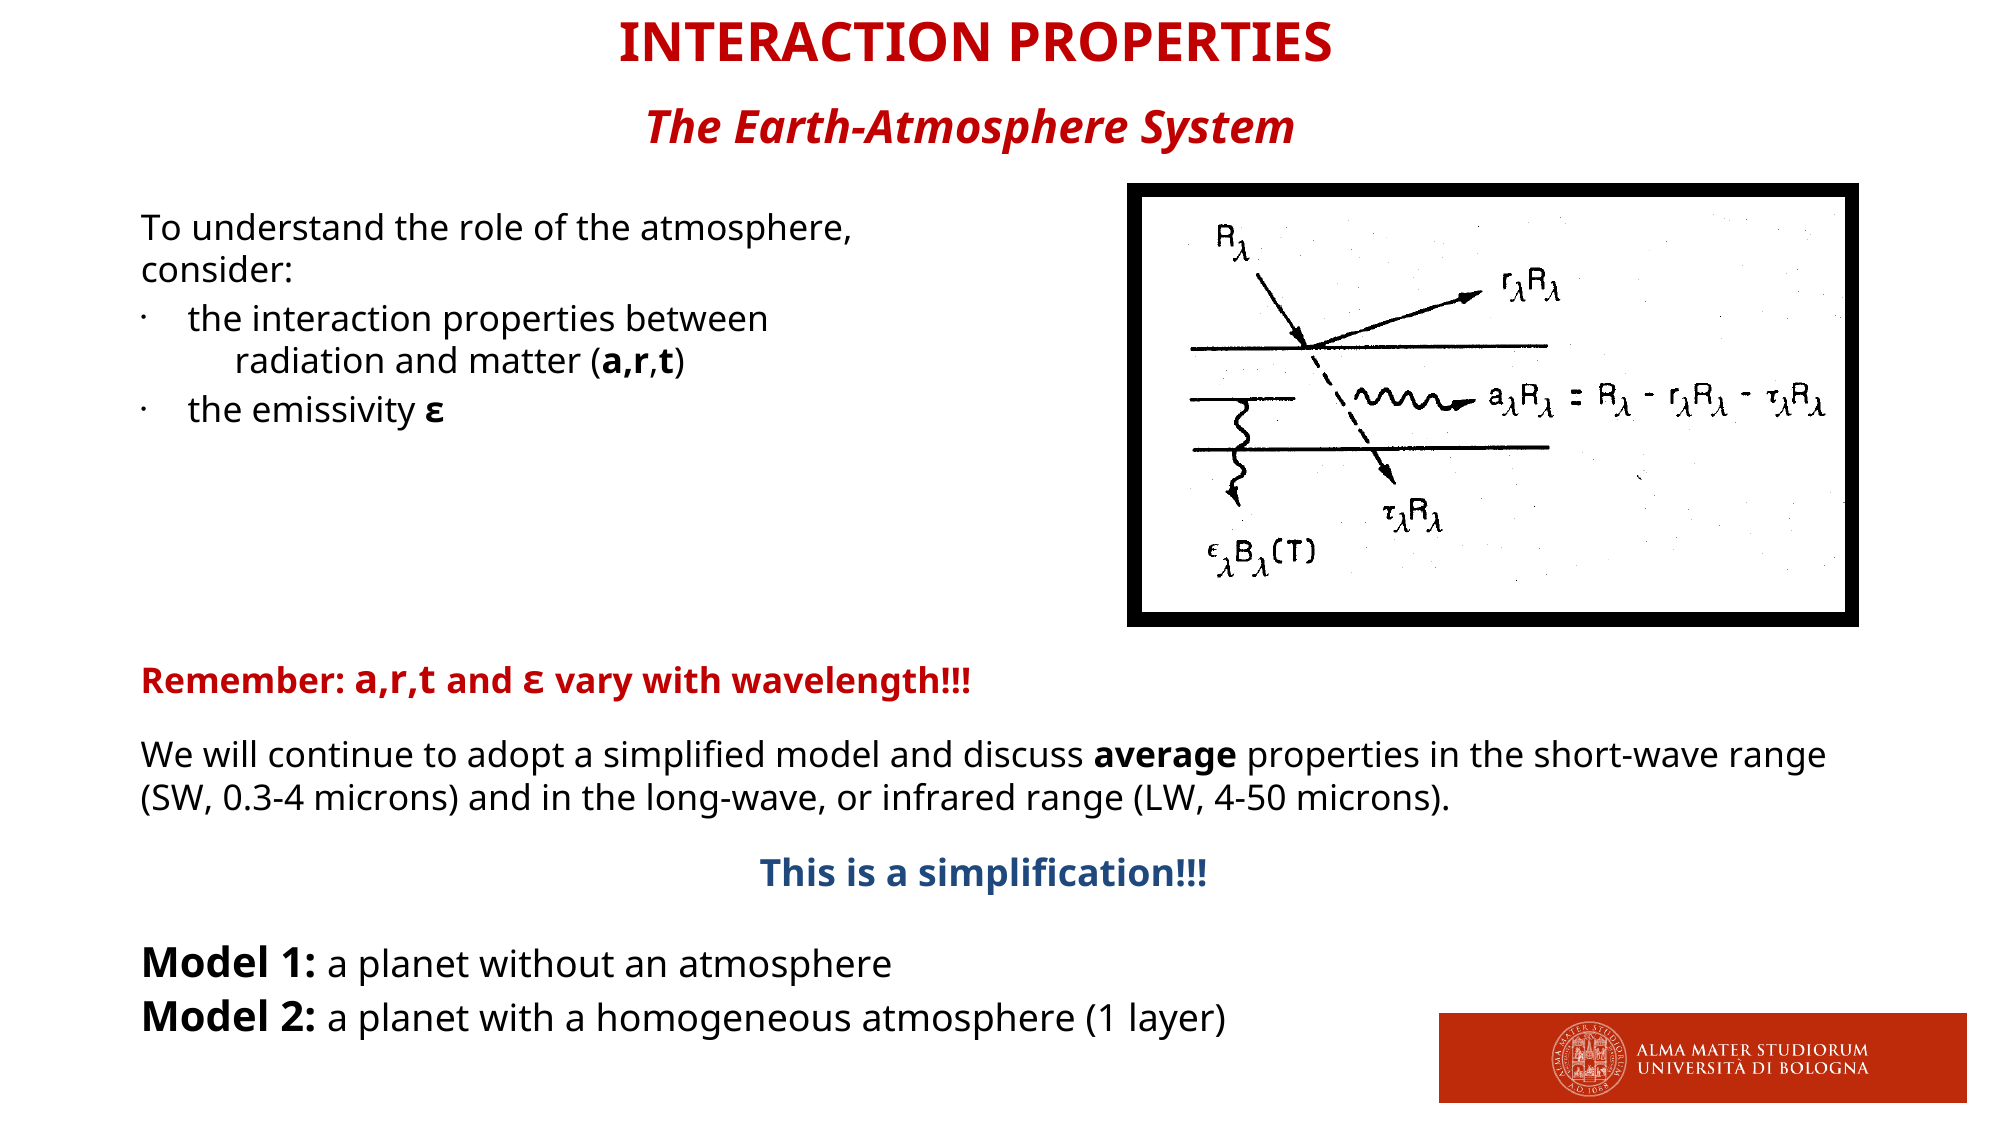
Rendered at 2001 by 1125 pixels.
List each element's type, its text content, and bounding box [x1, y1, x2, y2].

picture [1141, 197, 1845, 613]
text_box Remember: a,r,t and ε vary with wavelength!!! We will continue to adopt a simplified model and discuss average properties in the short-wave range (SW, 0.3-4 microns) and in the long-wave, or infrared range (LW, 4-50 microns). This is a simplification!!! Model 1: a planet without an atmosphere Model 2: a planet with a homogeneous atmosphere (1 layer) [125, 646, 1863, 1052]
text_box INTERACTION PROPERTIES The Earth-Atmosphere System [273, 0, 1680, 167]
text_box To understand the role of the atmosphere, consider: the interaction properties between radiation and matter (a,r,t) the emissivity ε [126, 197, 929, 437]
